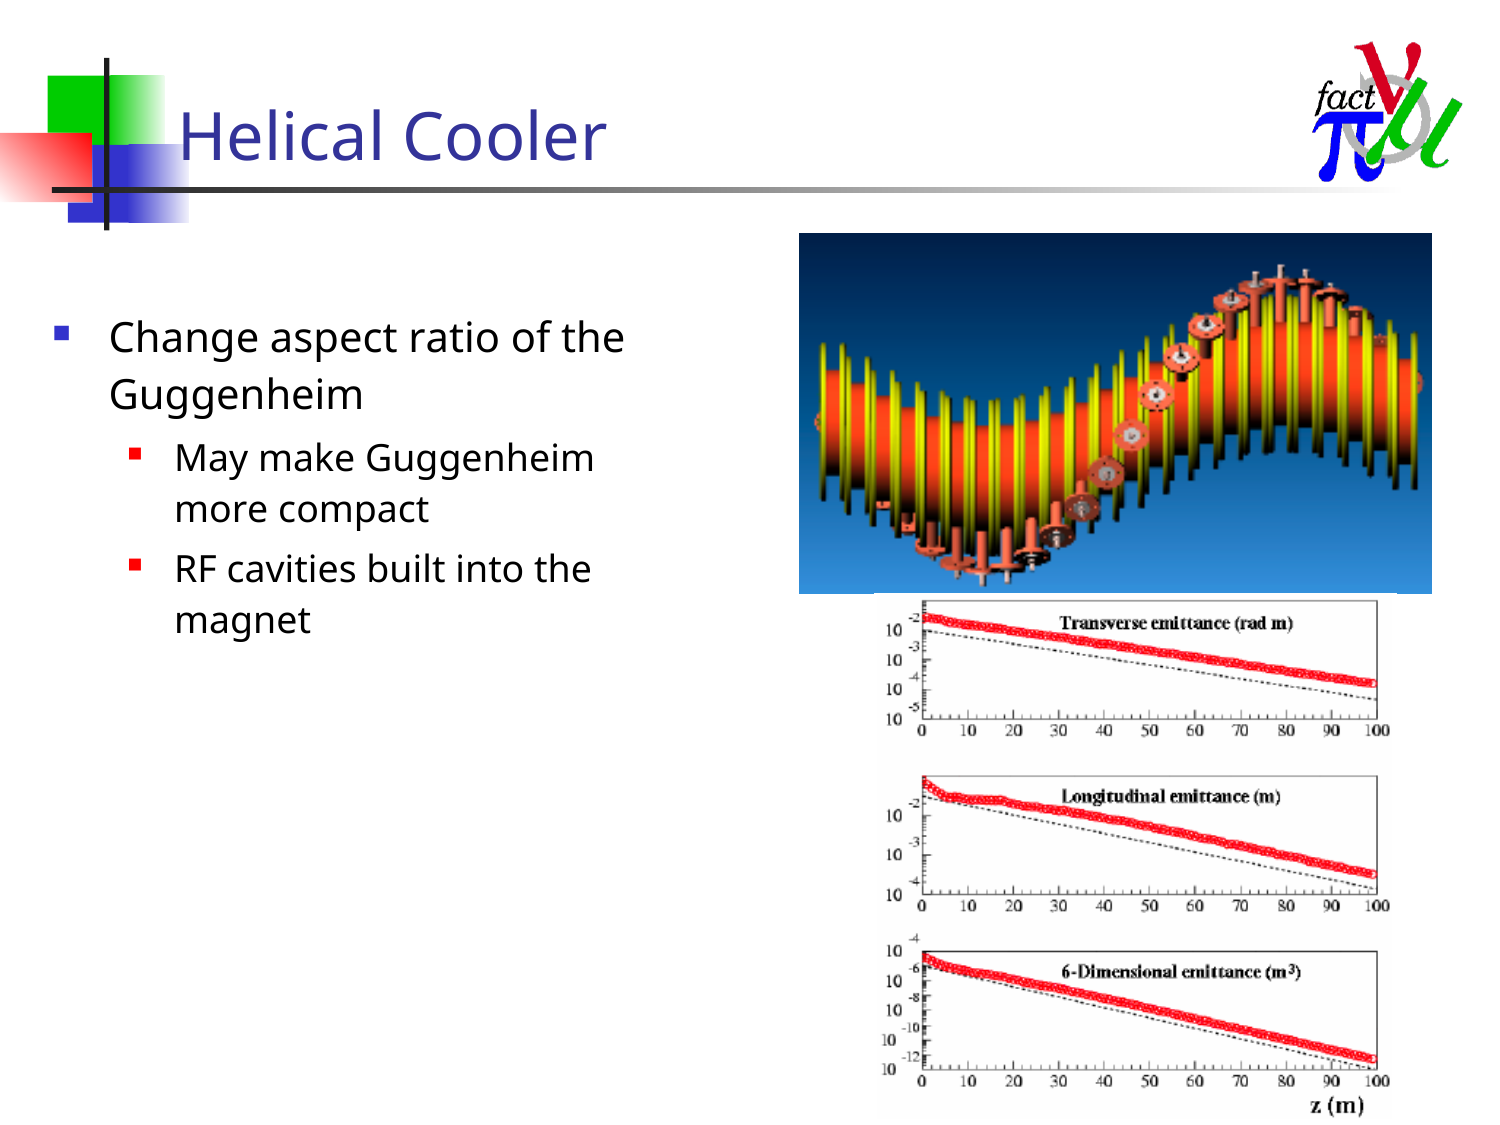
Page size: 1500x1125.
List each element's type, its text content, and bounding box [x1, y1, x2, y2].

title Helical Cooler [162, 0, 1441, 188]
picture [1441, 41, 1463, 188]
list Change aspect ratio of the Guggenheim May make Guggenheim more compact RF cavities built into the magnet [37, 299, 713, 1063]
picture [799, 233, 1432, 1119]
